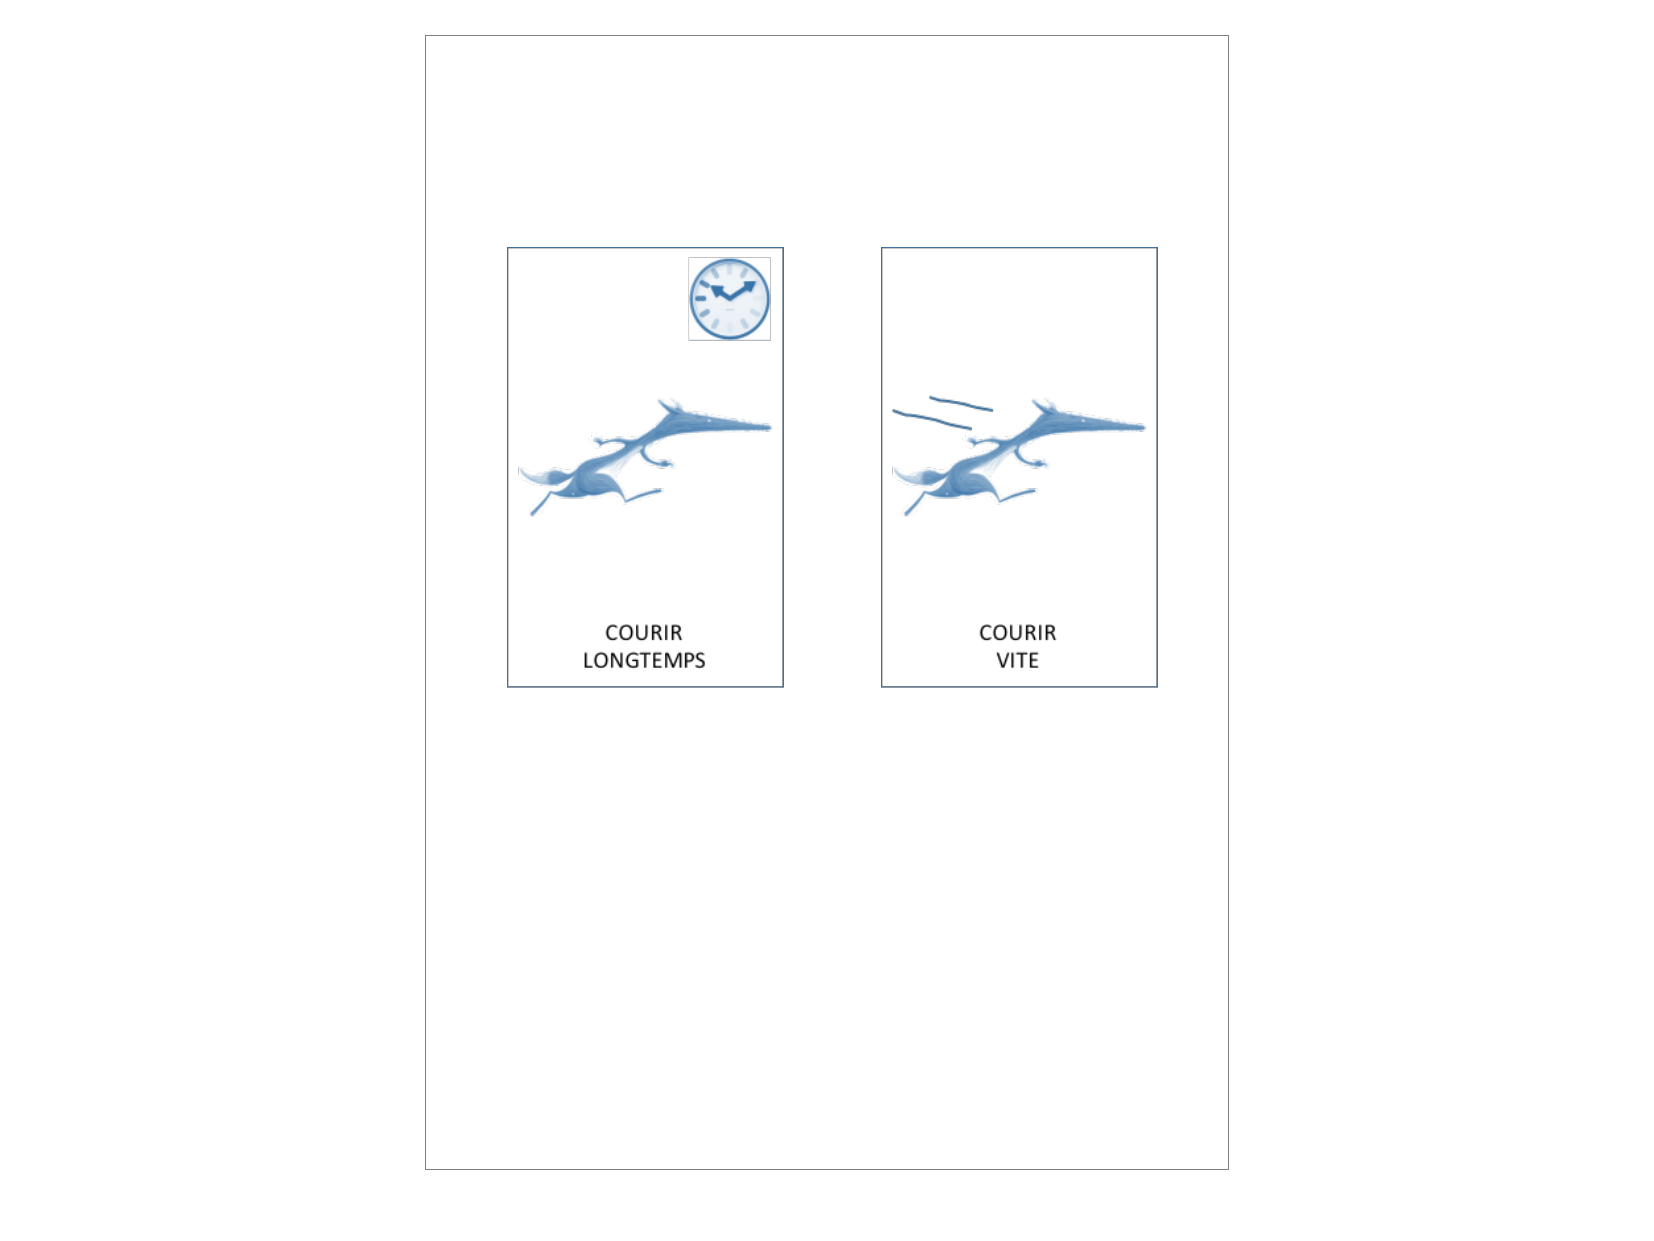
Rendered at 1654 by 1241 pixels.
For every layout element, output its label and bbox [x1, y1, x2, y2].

picture [507, 247, 784, 689]
picture [881, 247, 1158, 689]
text_box [425, 35, 1229, 1170]
